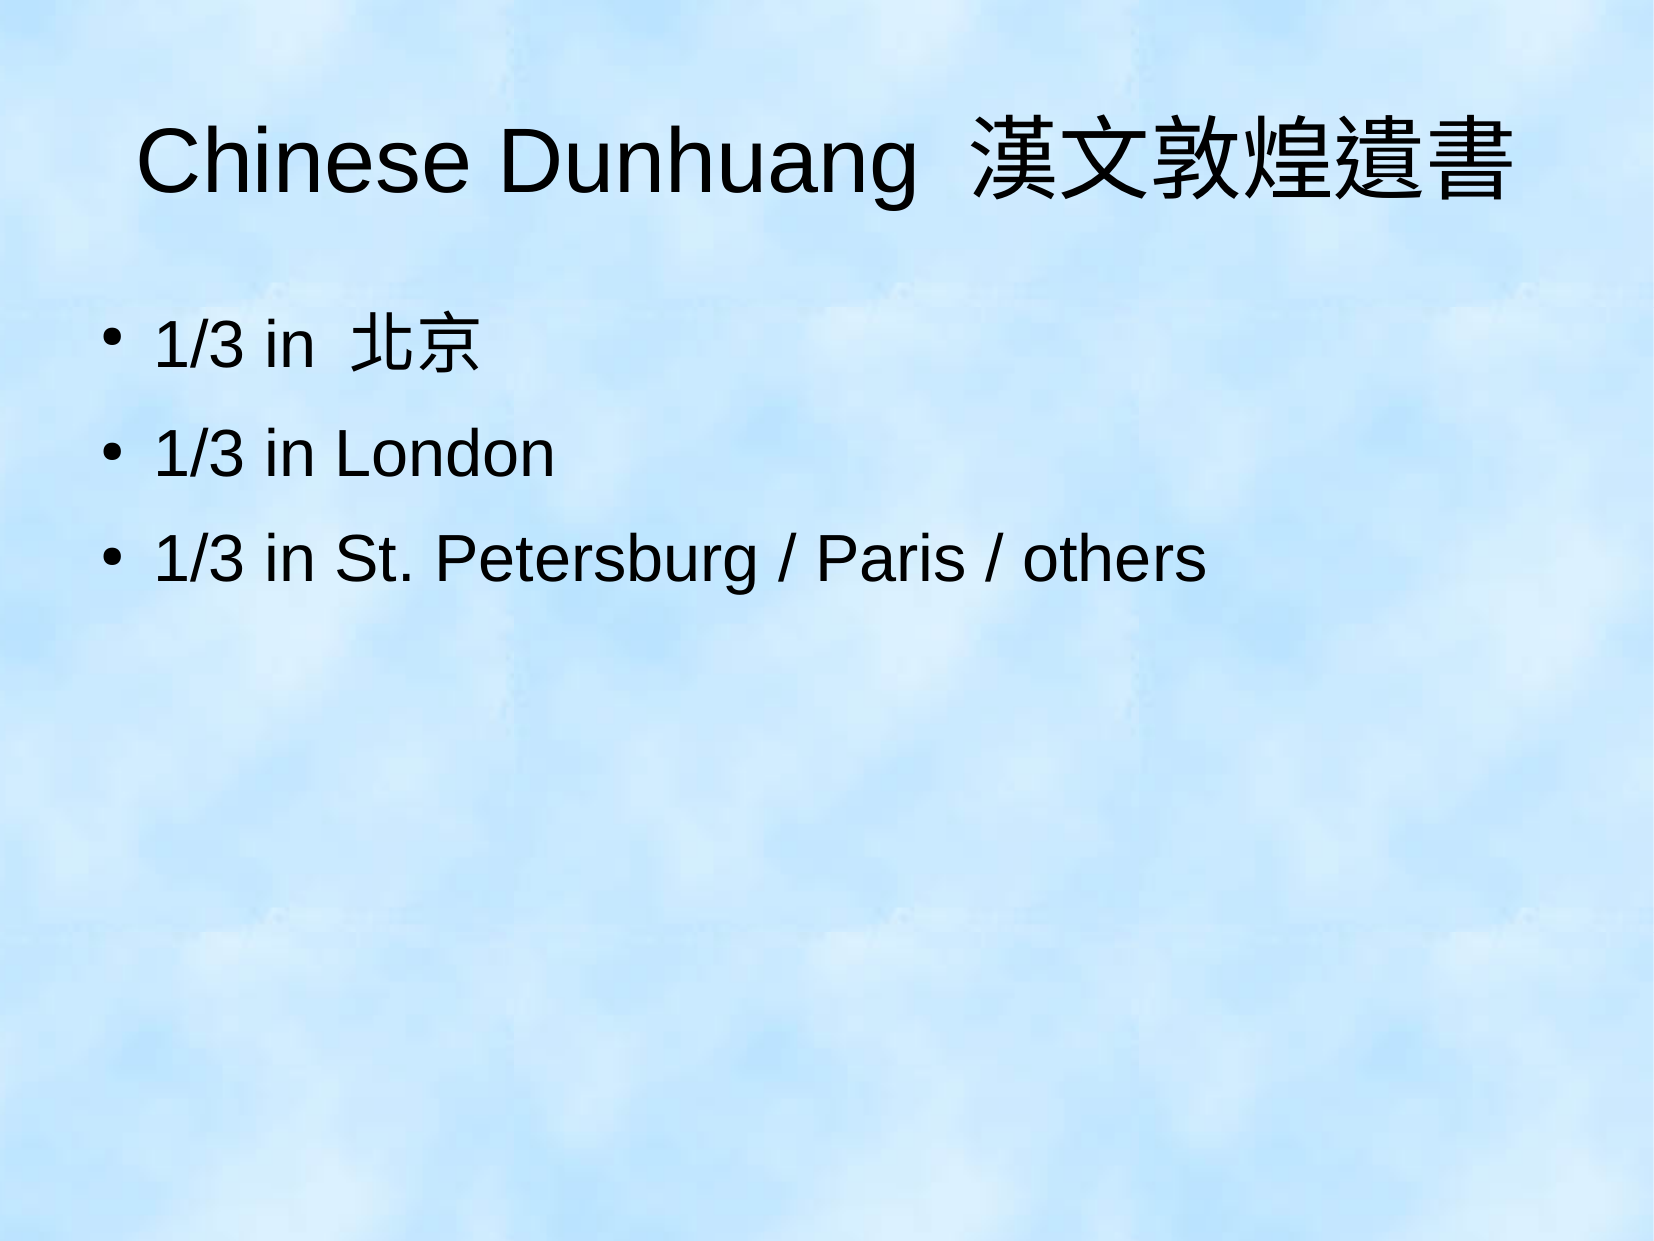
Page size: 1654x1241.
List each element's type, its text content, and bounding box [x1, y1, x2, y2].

picture [0, 0, 1654, 1241]
title Chinese Dunhuang 漢文敦煌遺書 [82, 56, 1571, 250]
list 1/3 in 北京 1/3 in London 1/3 in St. Petersburg / Paris / others [82, 290, 1571, 1094]
